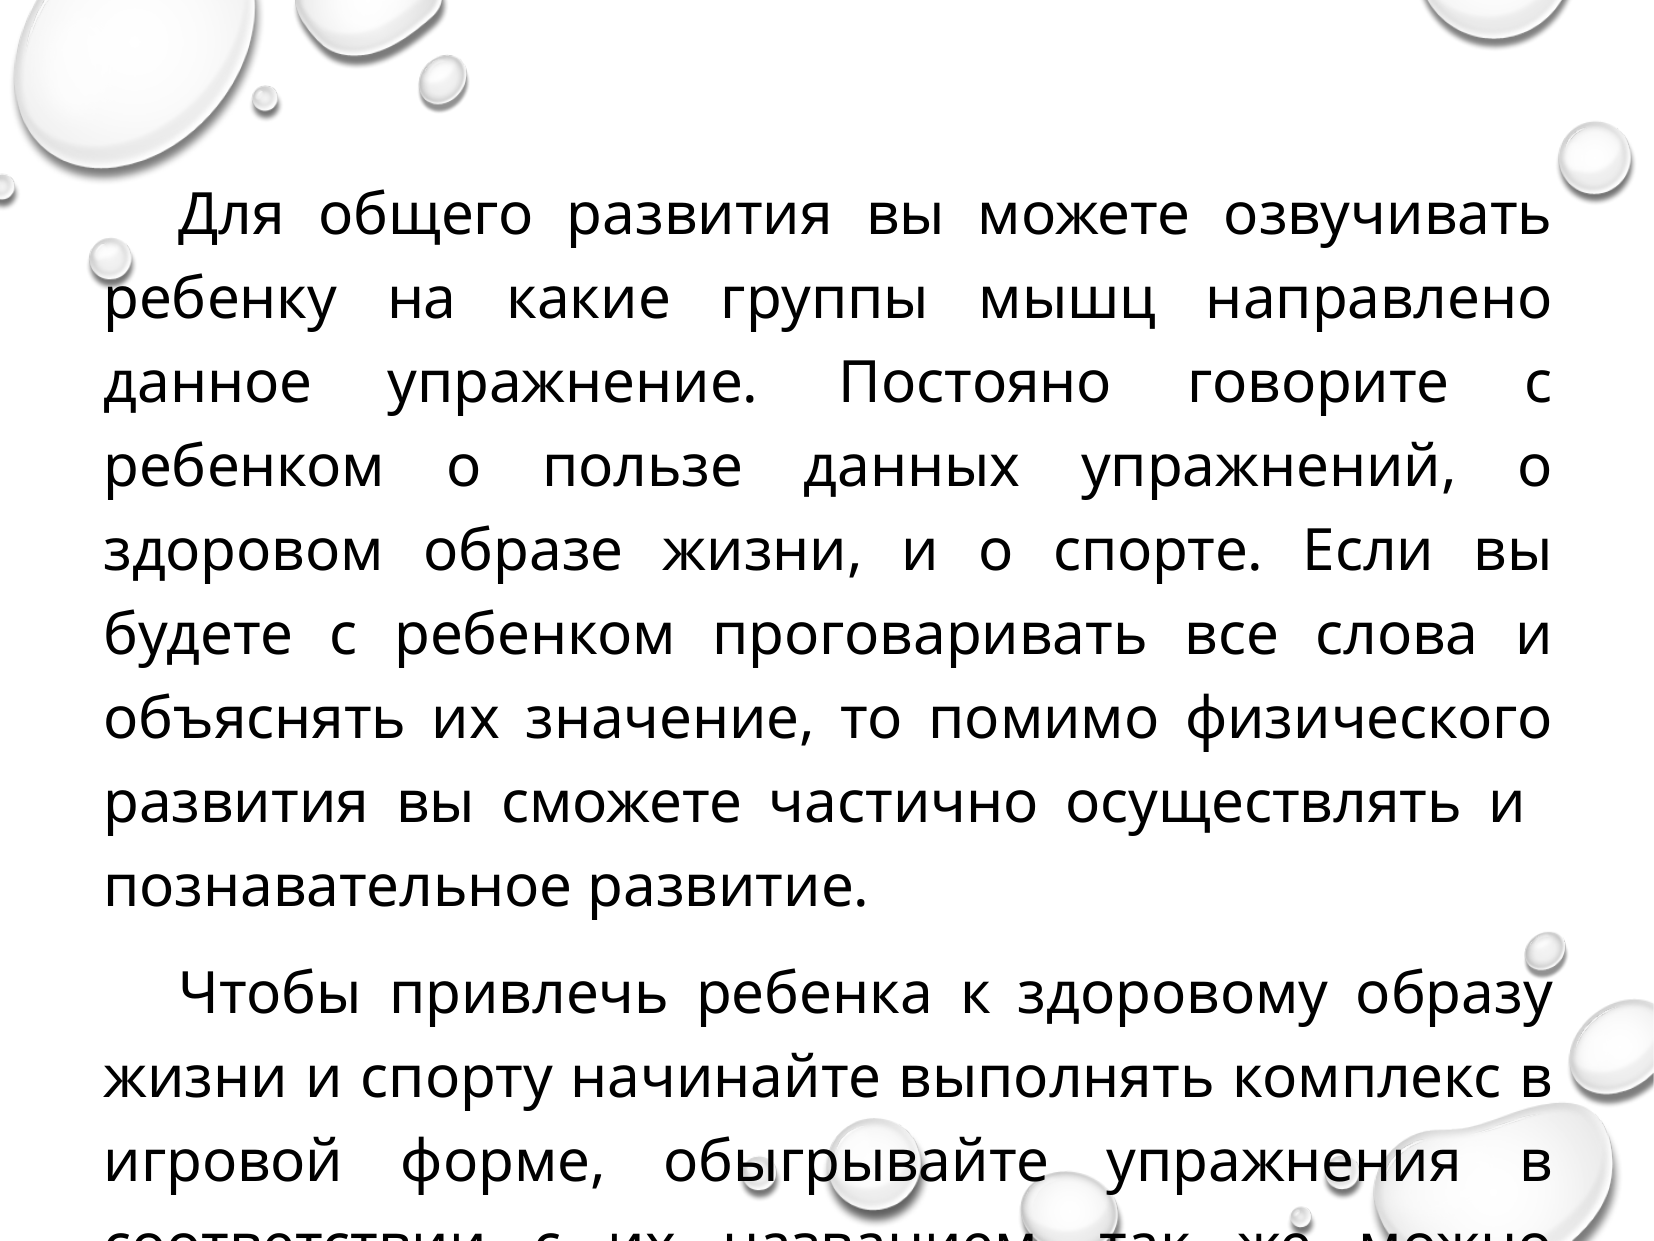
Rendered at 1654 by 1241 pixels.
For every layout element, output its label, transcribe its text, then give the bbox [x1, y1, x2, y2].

subtitle Для общего развития вы можете озвучивать ребенку на какие группы мышц направлено данное упражнение. Постояно говорите с ребенком о пользе данных упражнений, о здоровом образе жизни, и о спорте. Если вы будете с ребенком проговаривать все слова и объяснять их значение, то помимо физического развития вы сможете частично осуществлять и познавательное развитие. Чтобы привлечь ребенка к здоровому образу жизни и спорту начинайте выполнять комплекс в игровой форме, обыгрывайте упражнения в соответствии с их названием, так же можно придумать целый сюжет. [82, 76, 1585, 1164]
